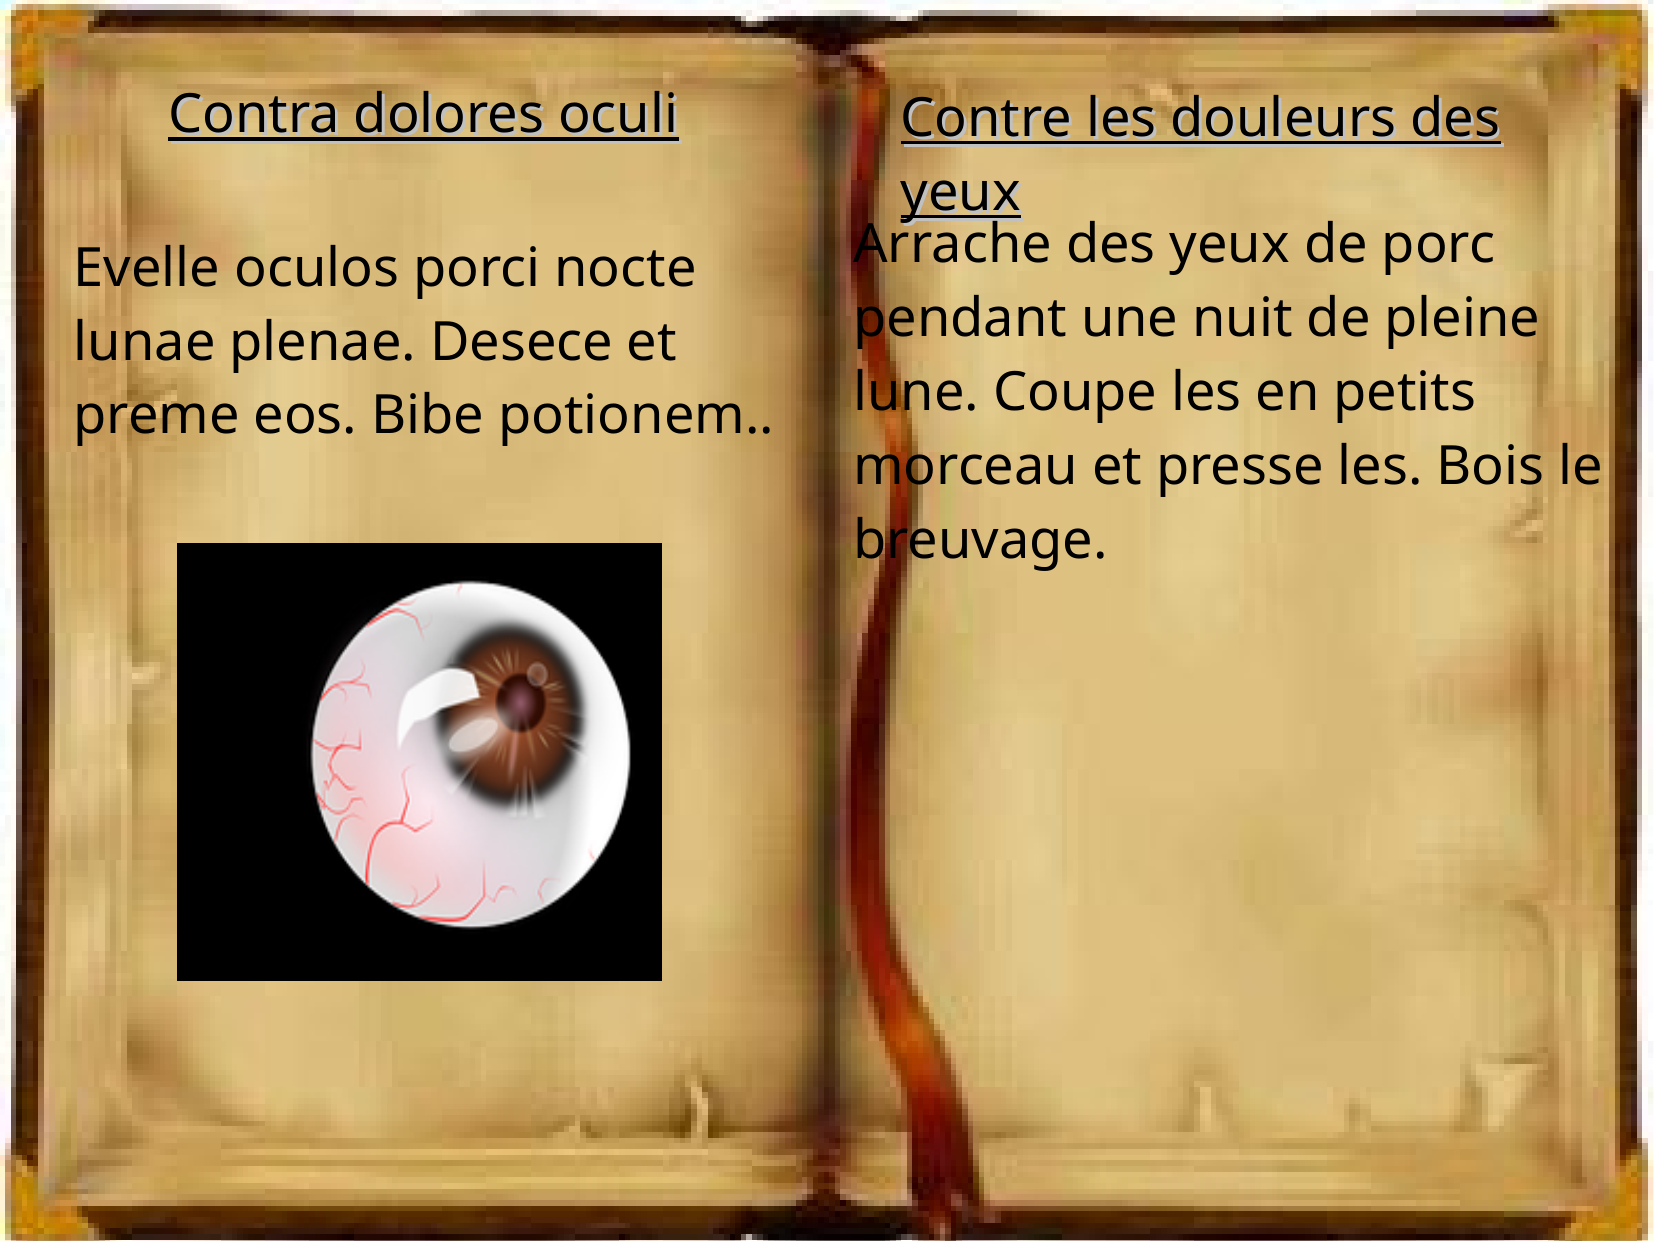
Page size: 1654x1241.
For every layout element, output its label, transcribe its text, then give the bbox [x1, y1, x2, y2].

picture [0, 0, 1654, 1241]
picture [1446, 466, 1463, 480]
picture [1446, 450, 1462, 462]
picture [940, 187, 951, 193]
text_box Contre les douleurs des yeux [885, 70, 1619, 145]
text_box Contra dolores oculi [153, 67, 756, 142]
text_box Arrache des yeux de porc pendant une nuit de pleine lune. Coupe les en petits morceau et presse les. Bois le breuvage. [838, 196, 1654, 449]
text_box Evelle oculos porci nocte lunae plenae. Desece et preme eos. Bibe potionem.. [59, 220, 827, 414]
